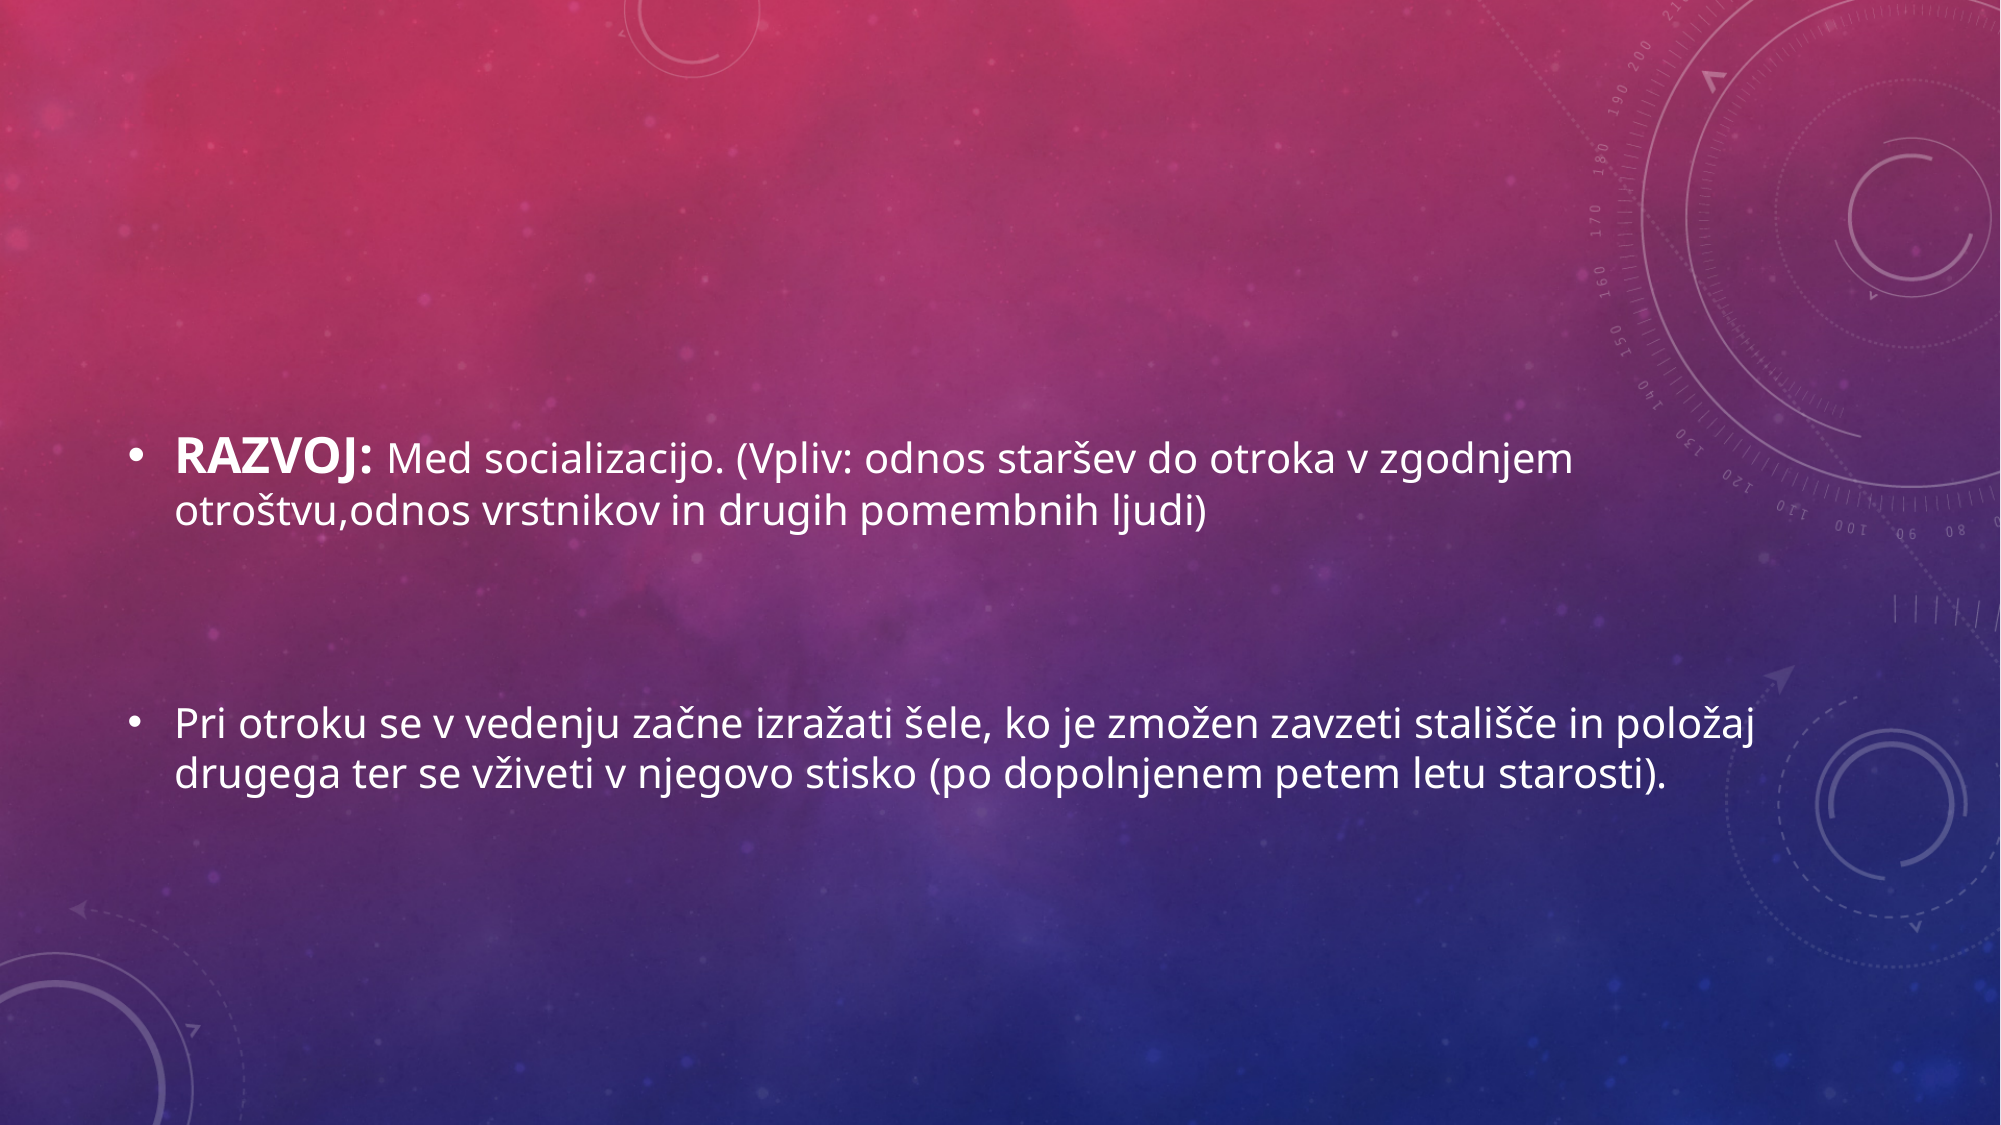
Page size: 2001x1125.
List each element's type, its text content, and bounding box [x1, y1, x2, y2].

list RAZVOJ: Med socializacijo. (Vpliv: odnos staršev do otroka v zgodnjem otroštvu,odnos vrstnikov in drugih pomembnih ljudi) Pri otroku se v vedenju začne izražati šele, ko je zmožen zavzeti stališče in položaj drugega ter se vživeti v njegovo stisko (po dopolnjenem petem letu starosti). [112, 351, 1775, 950]
picture [0, 0, 2001, 1125]
